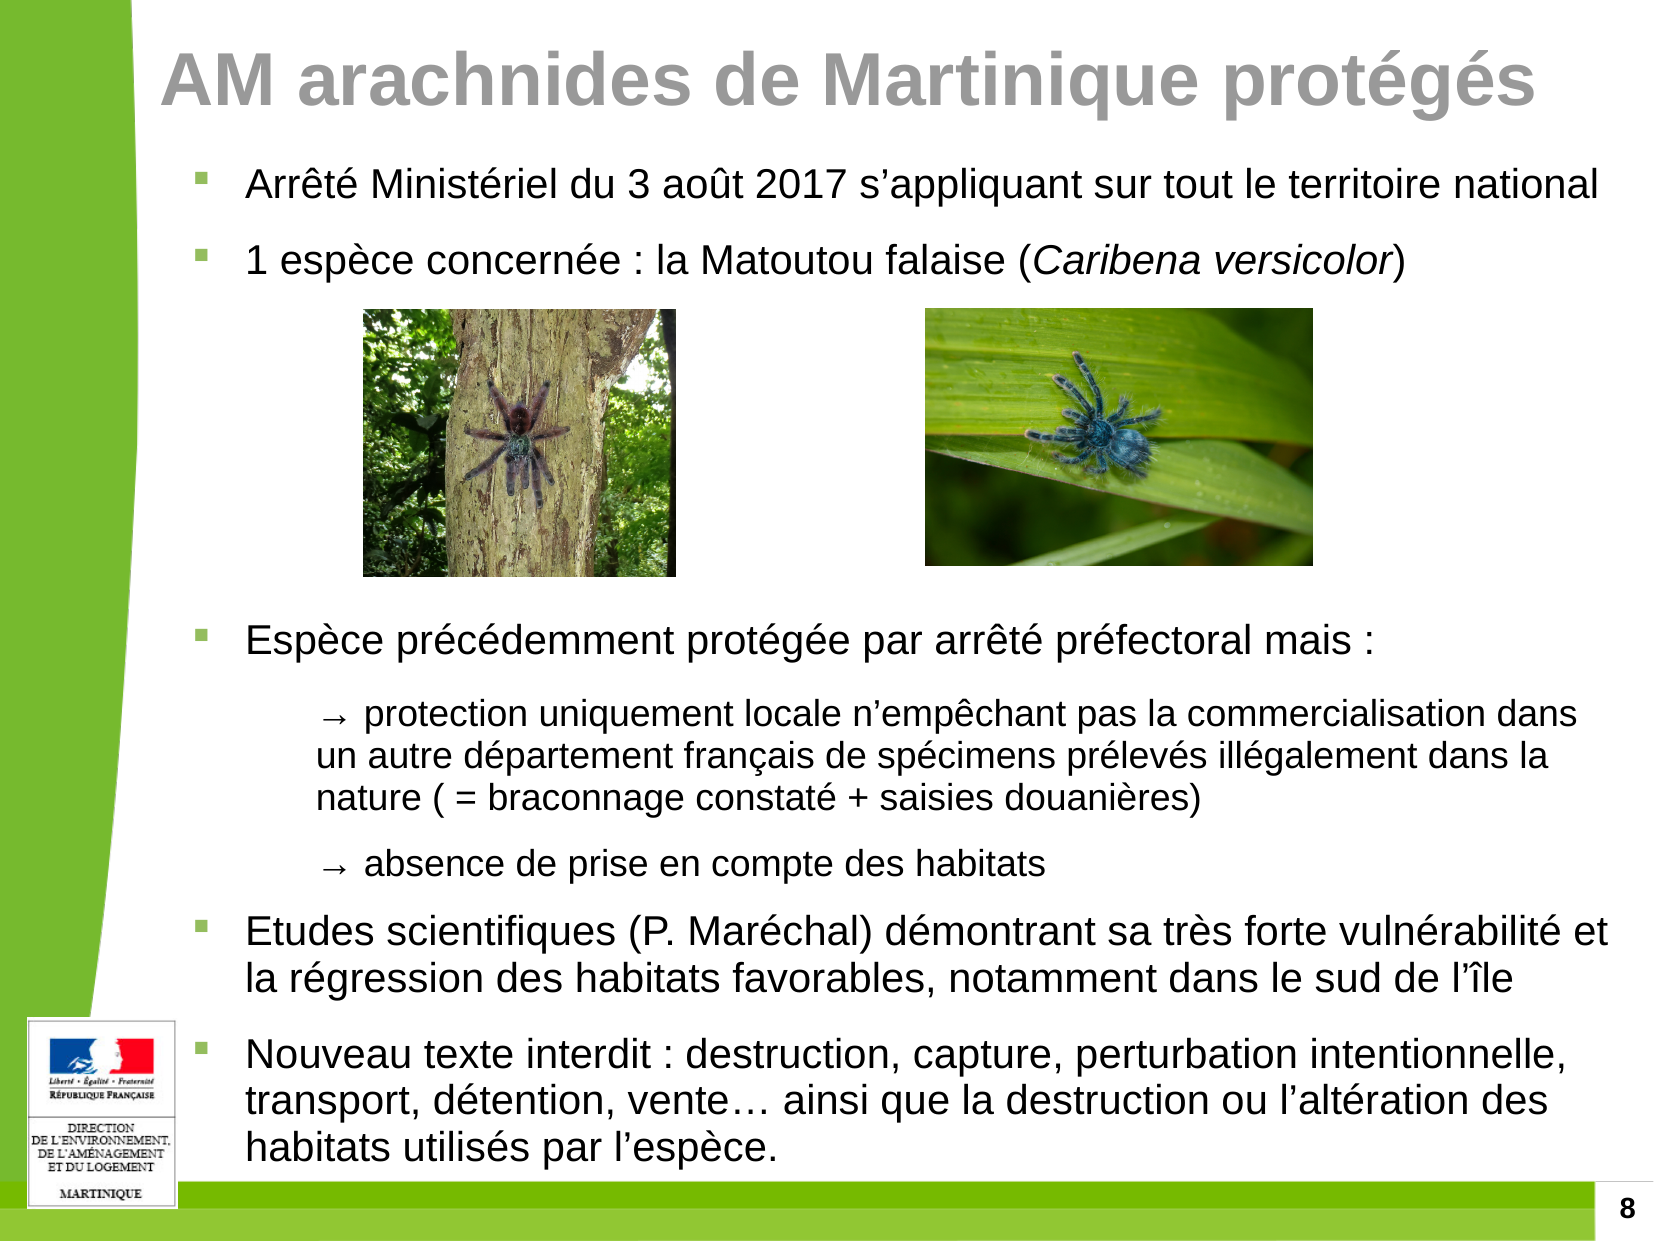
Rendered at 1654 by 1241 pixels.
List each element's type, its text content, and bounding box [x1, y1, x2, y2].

list Arrêté Ministériel du 3 août 2017 s’appliquant sur tout le territoire national 1 espèce concernée : la Matoutou falaise (Caribena versicolor) Espèce précédemment protégée par arrêté préfectoral mais : → protection uniquement locale n’empêchant pas la commercialisation dans un autre département français de spécimens prélevés illégalement dans la nature ( = braconnage constaté + saisies douanières) → absence de prise en compte des habitats Etudes scientifiques (P. Maréchal) démontrant sa très forte vulnérabilité et la régression des habitats favorables, notamment dans le sud de l’île Nouveau texte interdit : destruction, capture, perturbation intentionnelle, transport, détention, vente… ainsi que la destruction ou l’altération des habitats utilisés par l’espèce. [174, 160, 1612, 1182]
picture [363, 309, 676, 577]
picture [925, 308, 1313, 566]
title AM arachnides de Martinique protégés [105, 0, 1594, 170]
picture [0, 0, 1654, 1241]
